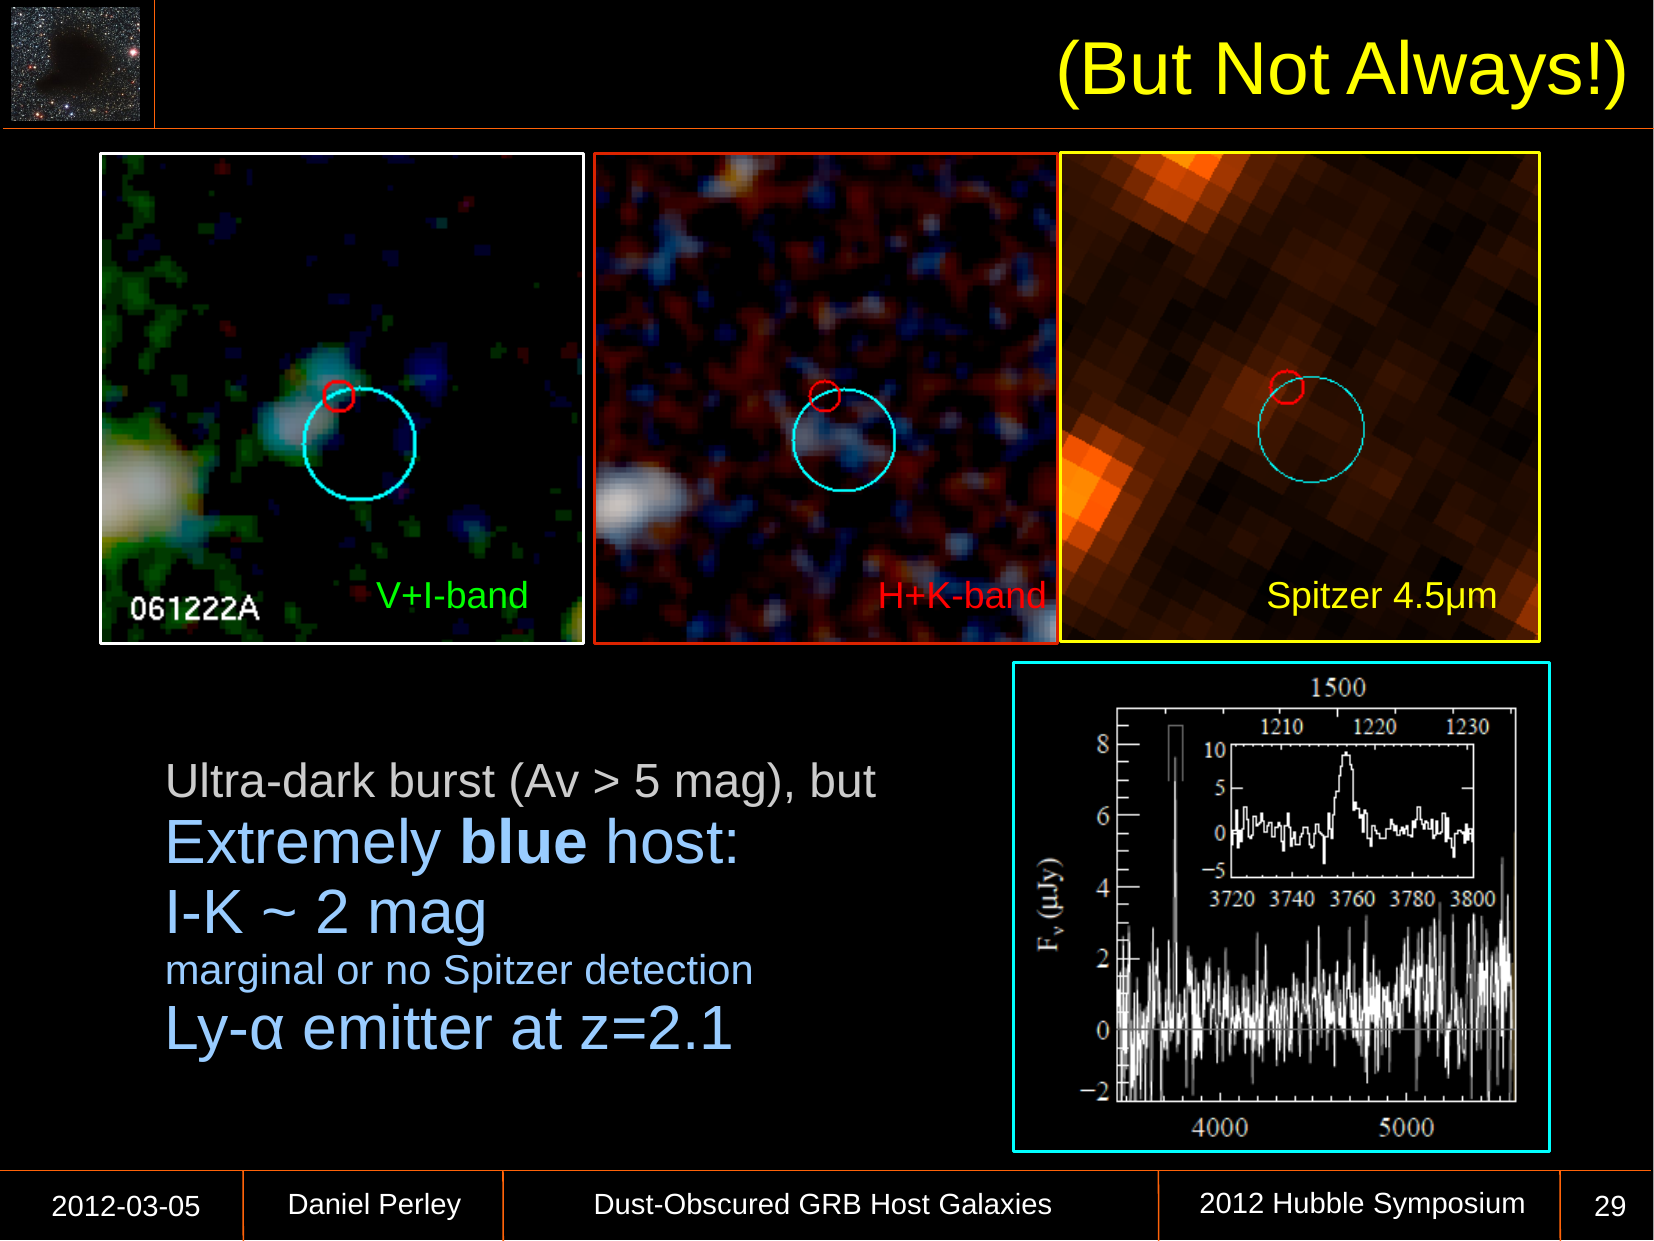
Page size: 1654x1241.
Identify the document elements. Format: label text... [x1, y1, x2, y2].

text_box Spitzer 4.5μm [1251, 566, 1514, 624]
picture [596, 155, 1057, 642]
picture [11, 7, 140, 121]
text_box V+I-band [361, 567, 583, 635]
picture [1015, 664, 1548, 1151]
picture [1061, 154, 1538, 641]
title (But Not Always!) [225, 17, 1631, 119]
text_box H+K-band [796, 567, 1059, 635]
picture [101, 155, 583, 642]
text_box Ultra-dark burst (Av > 5 mag), but Extremely blue host: I-K ~ 2 mag marginal or no Spitzer detection Ly-α emitter at z=2.1 [150, 746, 901, 1071]
